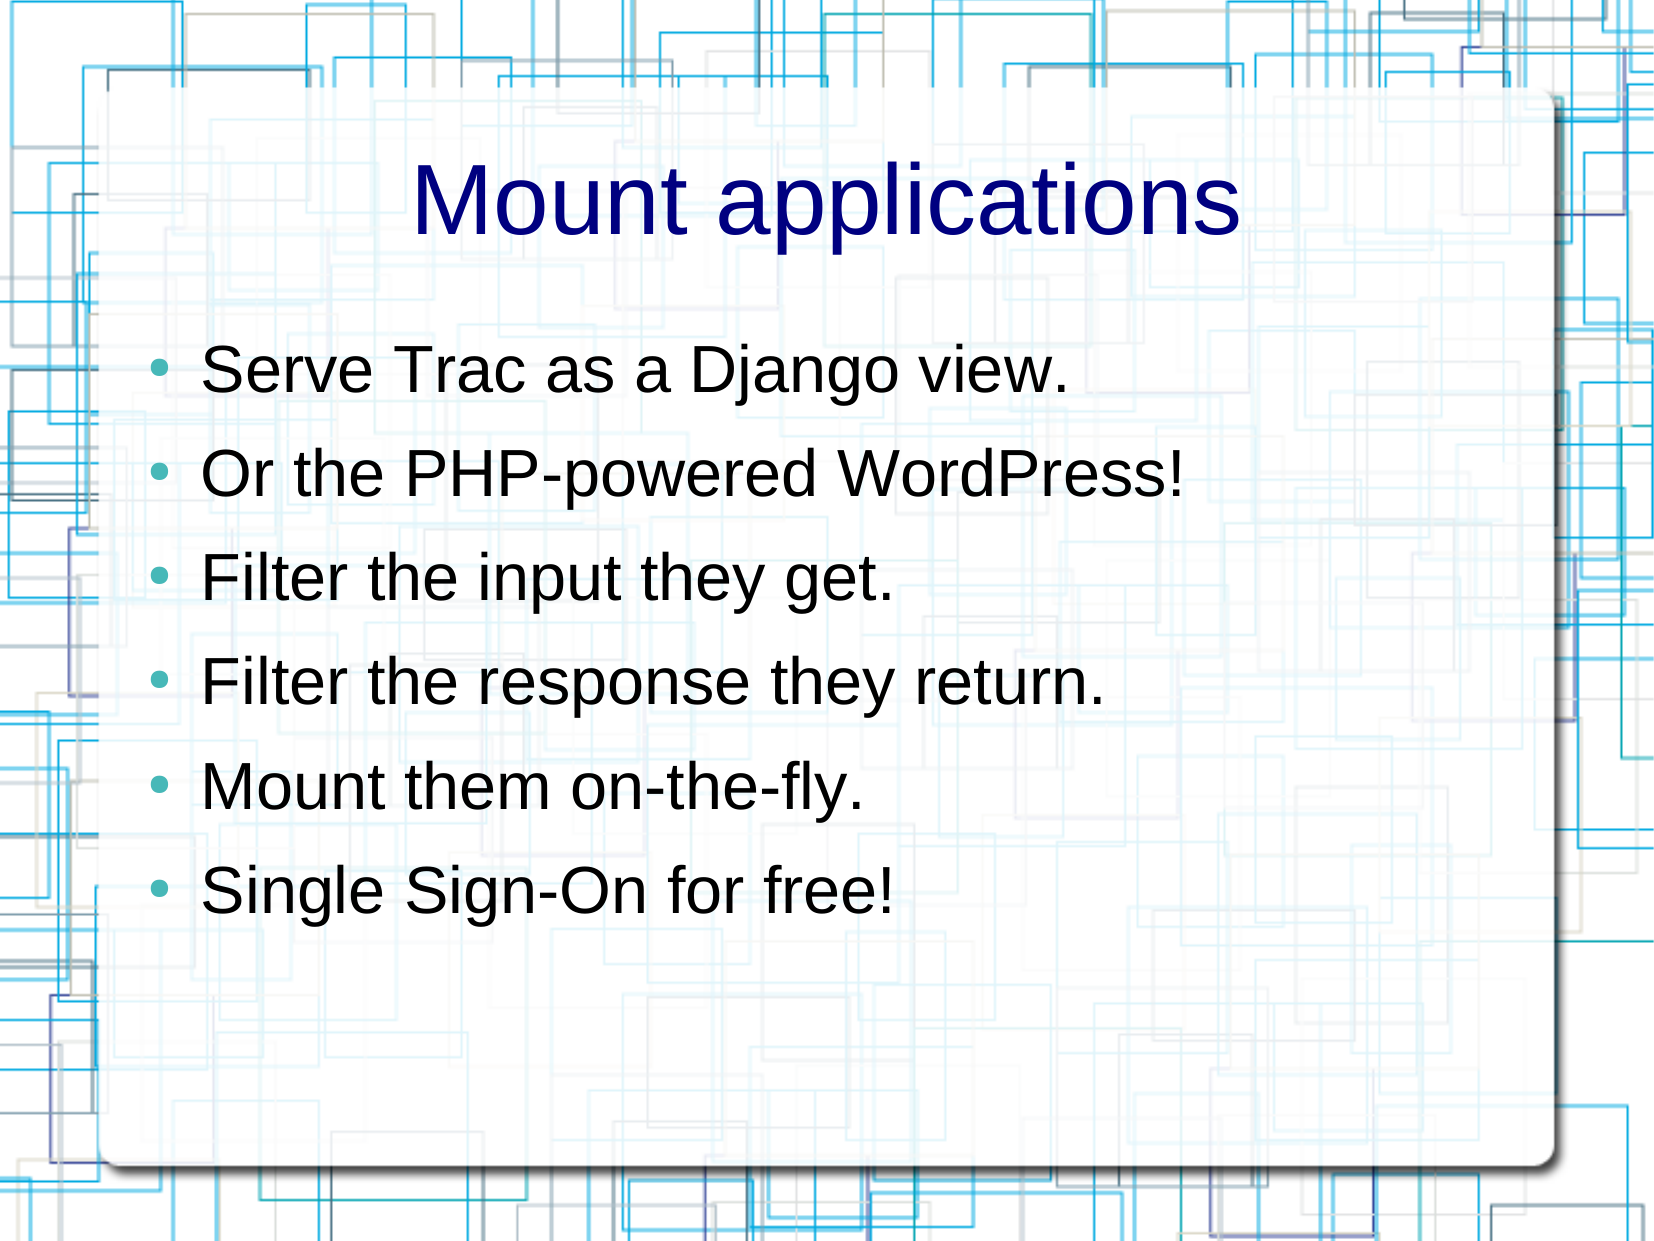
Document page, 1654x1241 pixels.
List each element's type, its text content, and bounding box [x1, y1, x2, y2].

title Mount applications [118, 104, 1536, 297]
picture [0, 0, 1654, 1241]
list Serve Trac as a Django view. Or the PHP-powered WordPress! Filter the input they get. Filter the response they return. Mount them on-the-fly. Single Sign-On for free! [129, 331, 1524, 1136]
